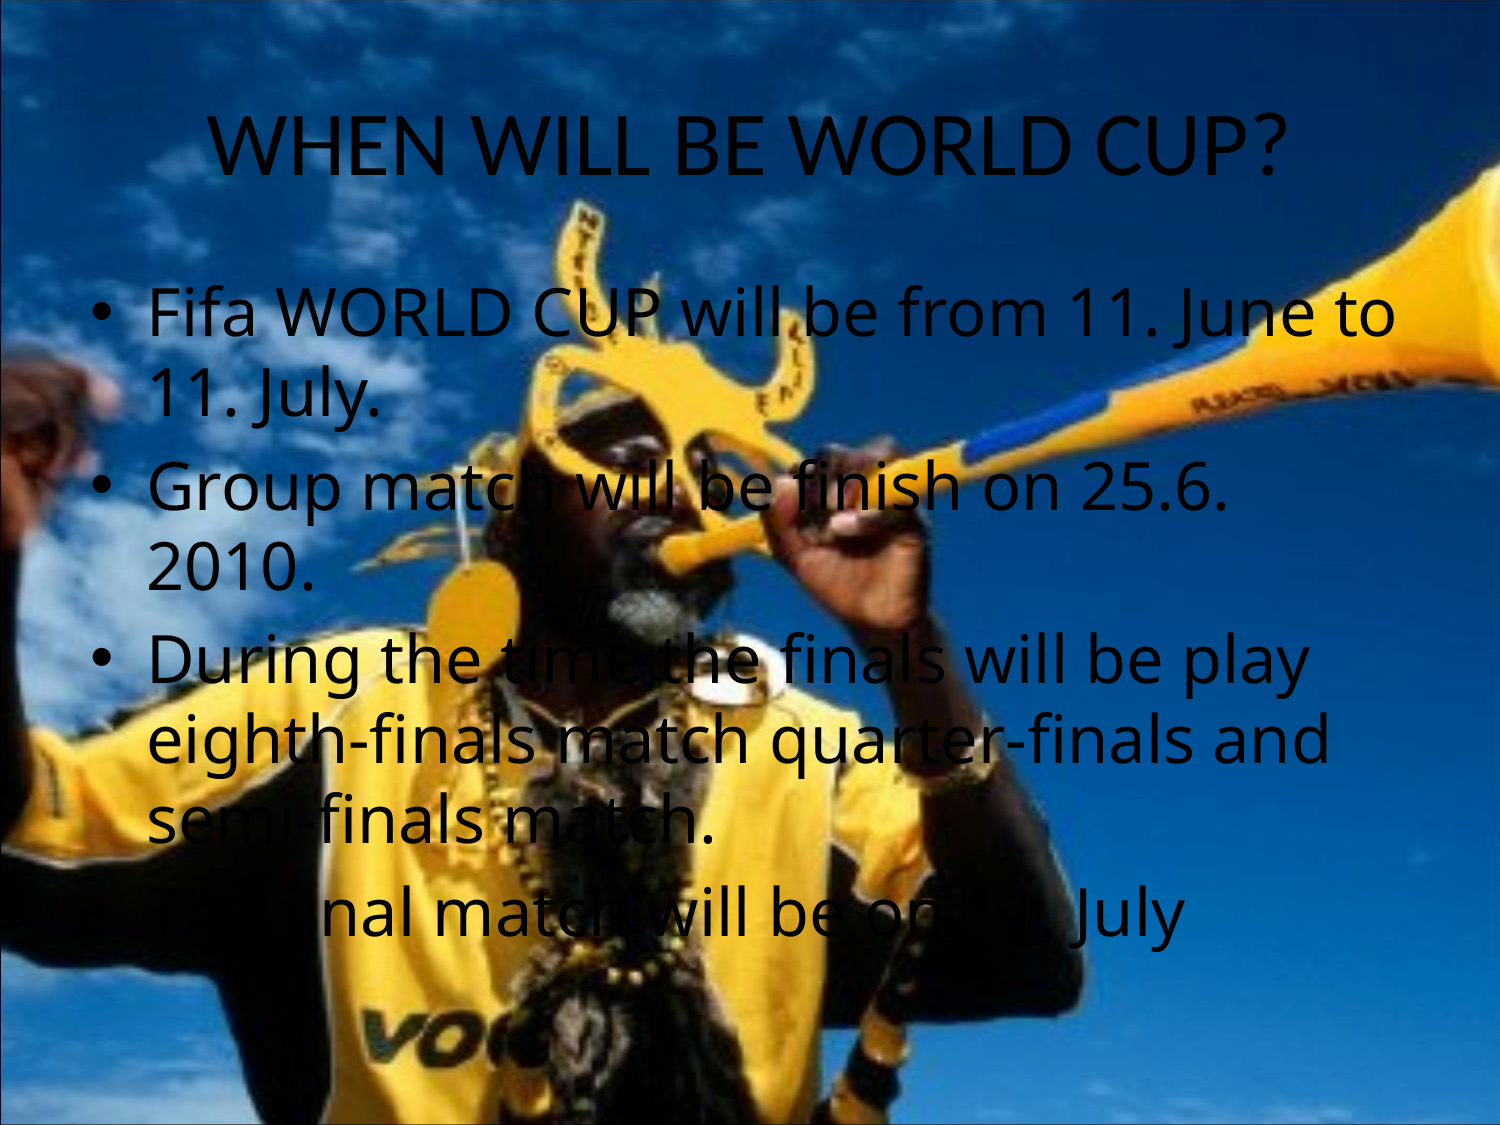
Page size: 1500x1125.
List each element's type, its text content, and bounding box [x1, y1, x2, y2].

title WHEN WILL BE WORLD CUP? [75, 45, 1425, 233]
list Fifa WORLD CUP will be from 11. June to 11. July. Group match will be finish on 25.6. 2010. During the time the finals will be play eighth-finals match quarter-finals and semi-finals match. The final match will be on 11. July [75, 262, 1425, 1005]
picture [0, 0, 1500, 1125]
